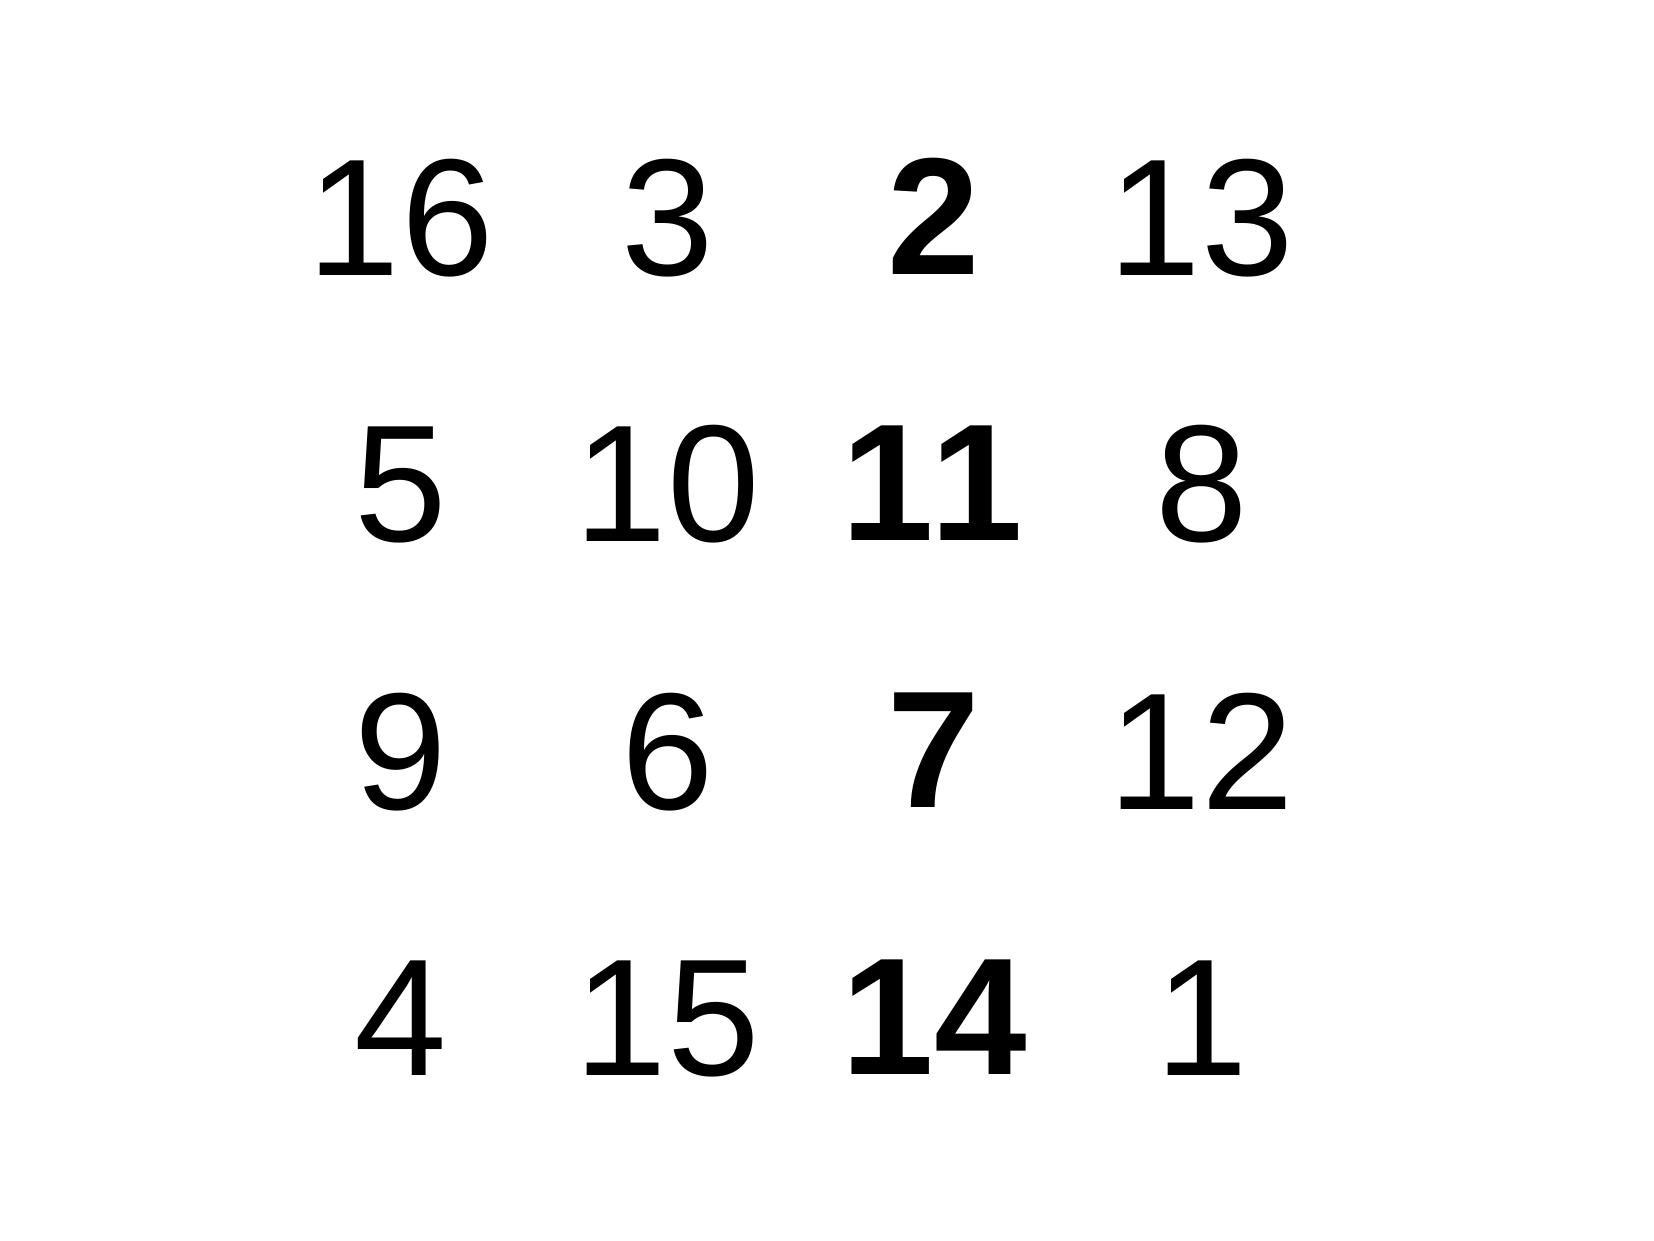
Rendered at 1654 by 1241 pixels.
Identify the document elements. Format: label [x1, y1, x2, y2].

chart [267, 45, 1338, 1196]
